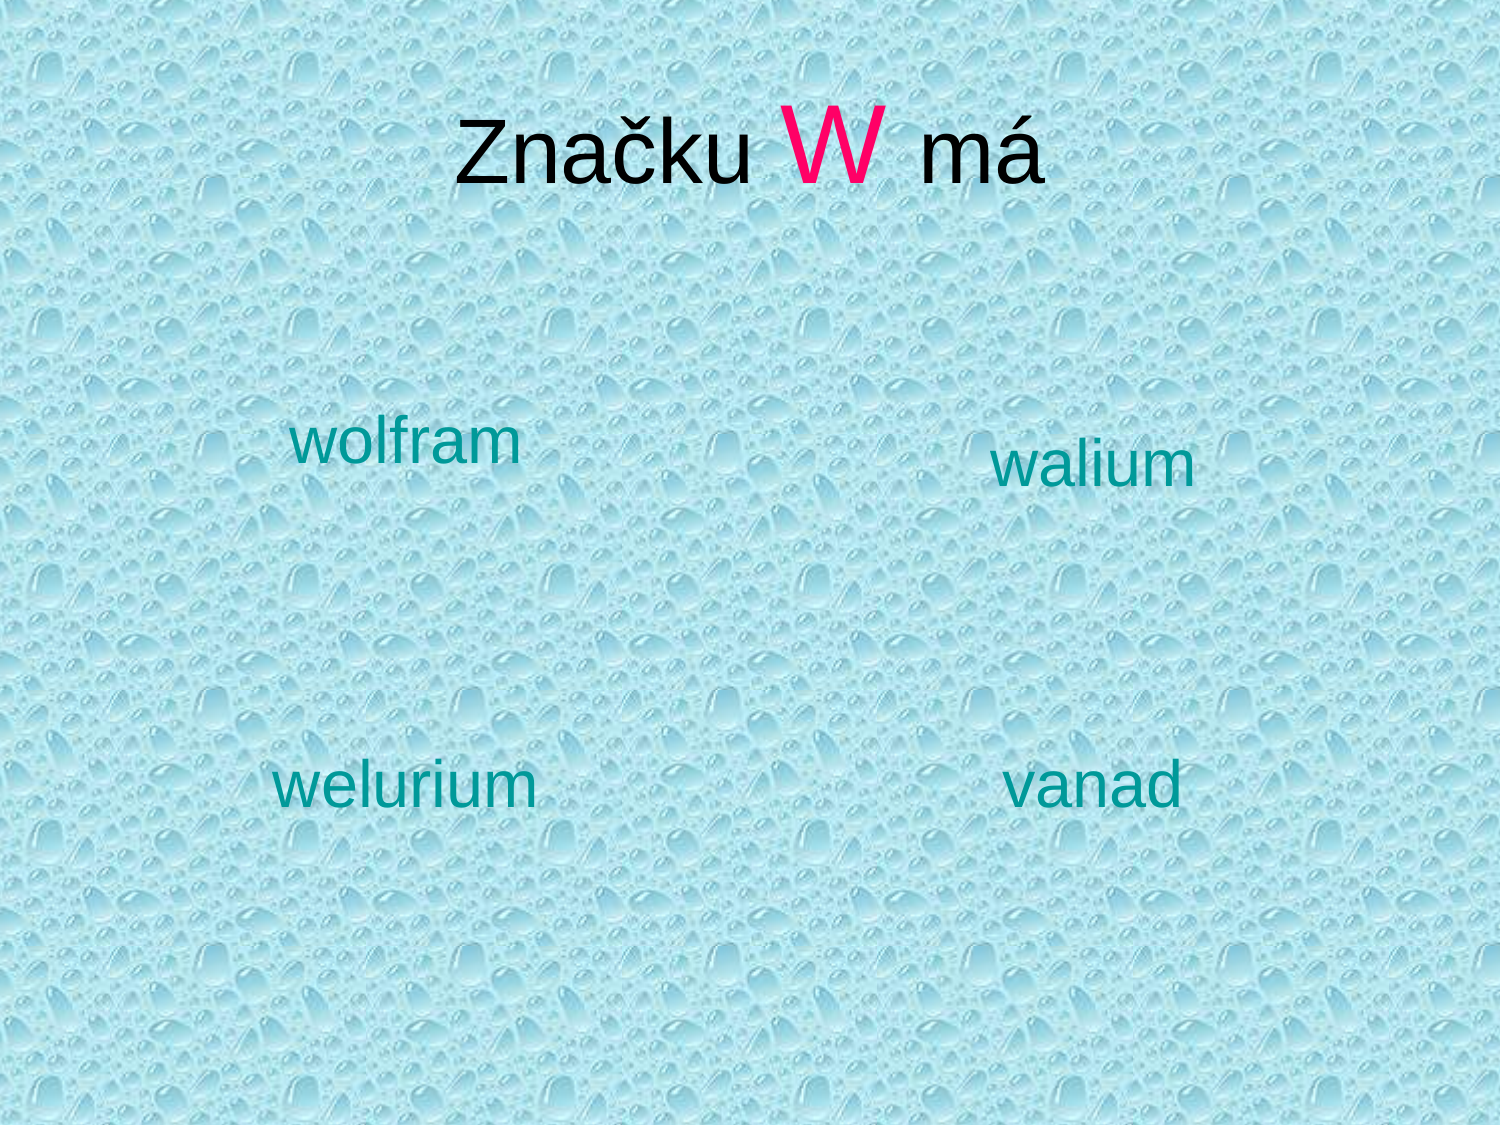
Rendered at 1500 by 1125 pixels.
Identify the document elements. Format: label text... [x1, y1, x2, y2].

table_header vanad [763, 646, 1423, 1005]
title Značku W má [75, 45, 1426, 233]
table_header walium [763, 262, 1425, 621]
picture [0, 0, 1500, 1125]
table_header wolfram [75, 262, 737, 621]
table_header welurium [75, 646, 737, 1005]
